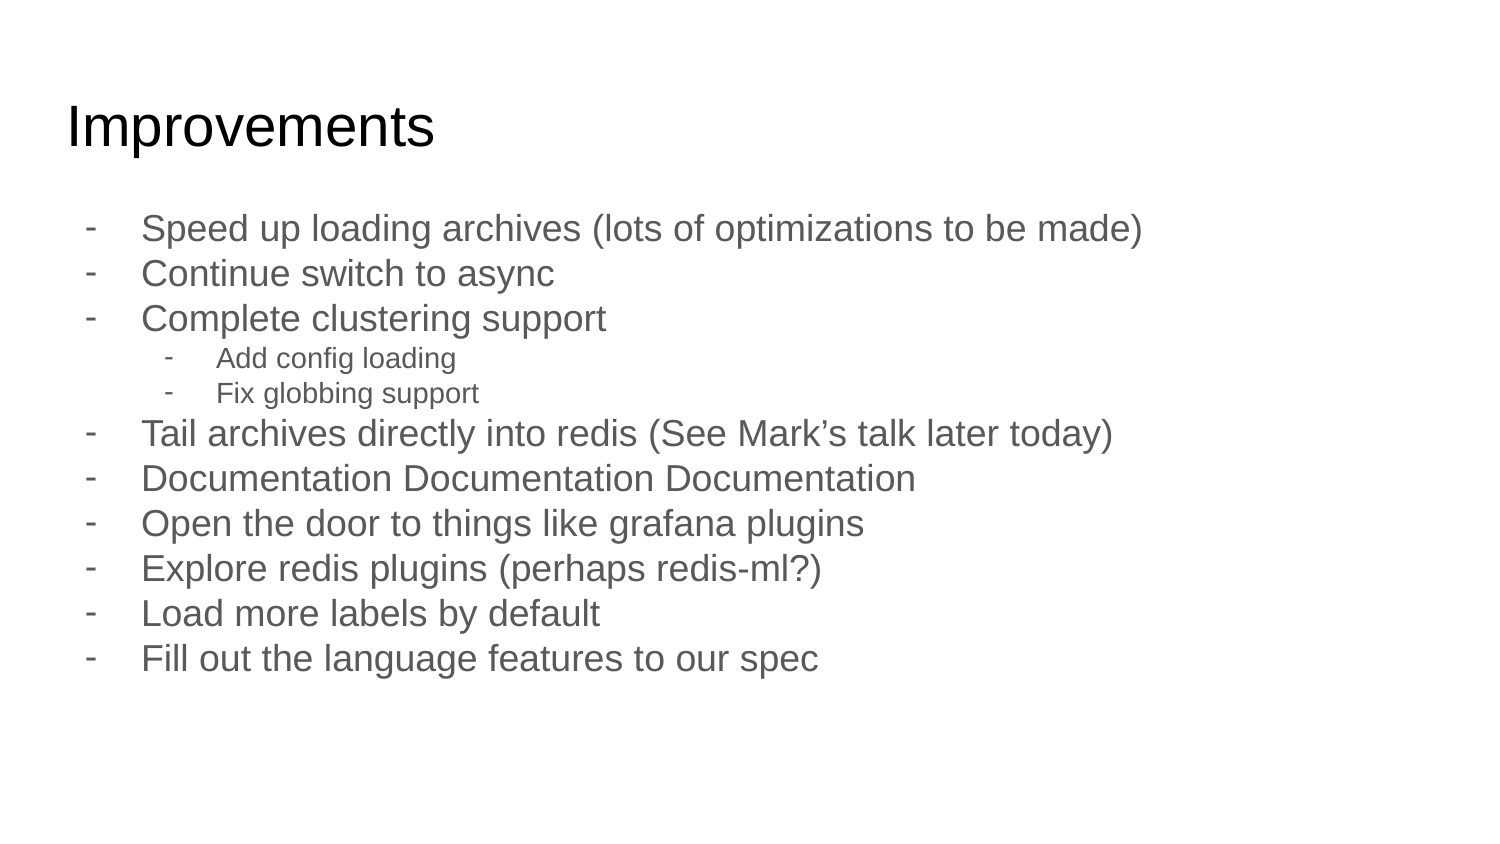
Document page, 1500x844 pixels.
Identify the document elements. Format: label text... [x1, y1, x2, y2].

title Improvements [51, 72, 1449, 167]
list Speed up loading archives (lots of optimizations to be made) Continue switch to async Complete clustering support Add config loading Fix globbing support Tail archives directly into redis (See Mark’s talk later today) Documentation Documentation Documentation Open the door to things like grafana plugins Explore redis plugins (perhaps redis-ml?) Load more labels by default Fill out the language features to our spec [51, 189, 1449, 750]
